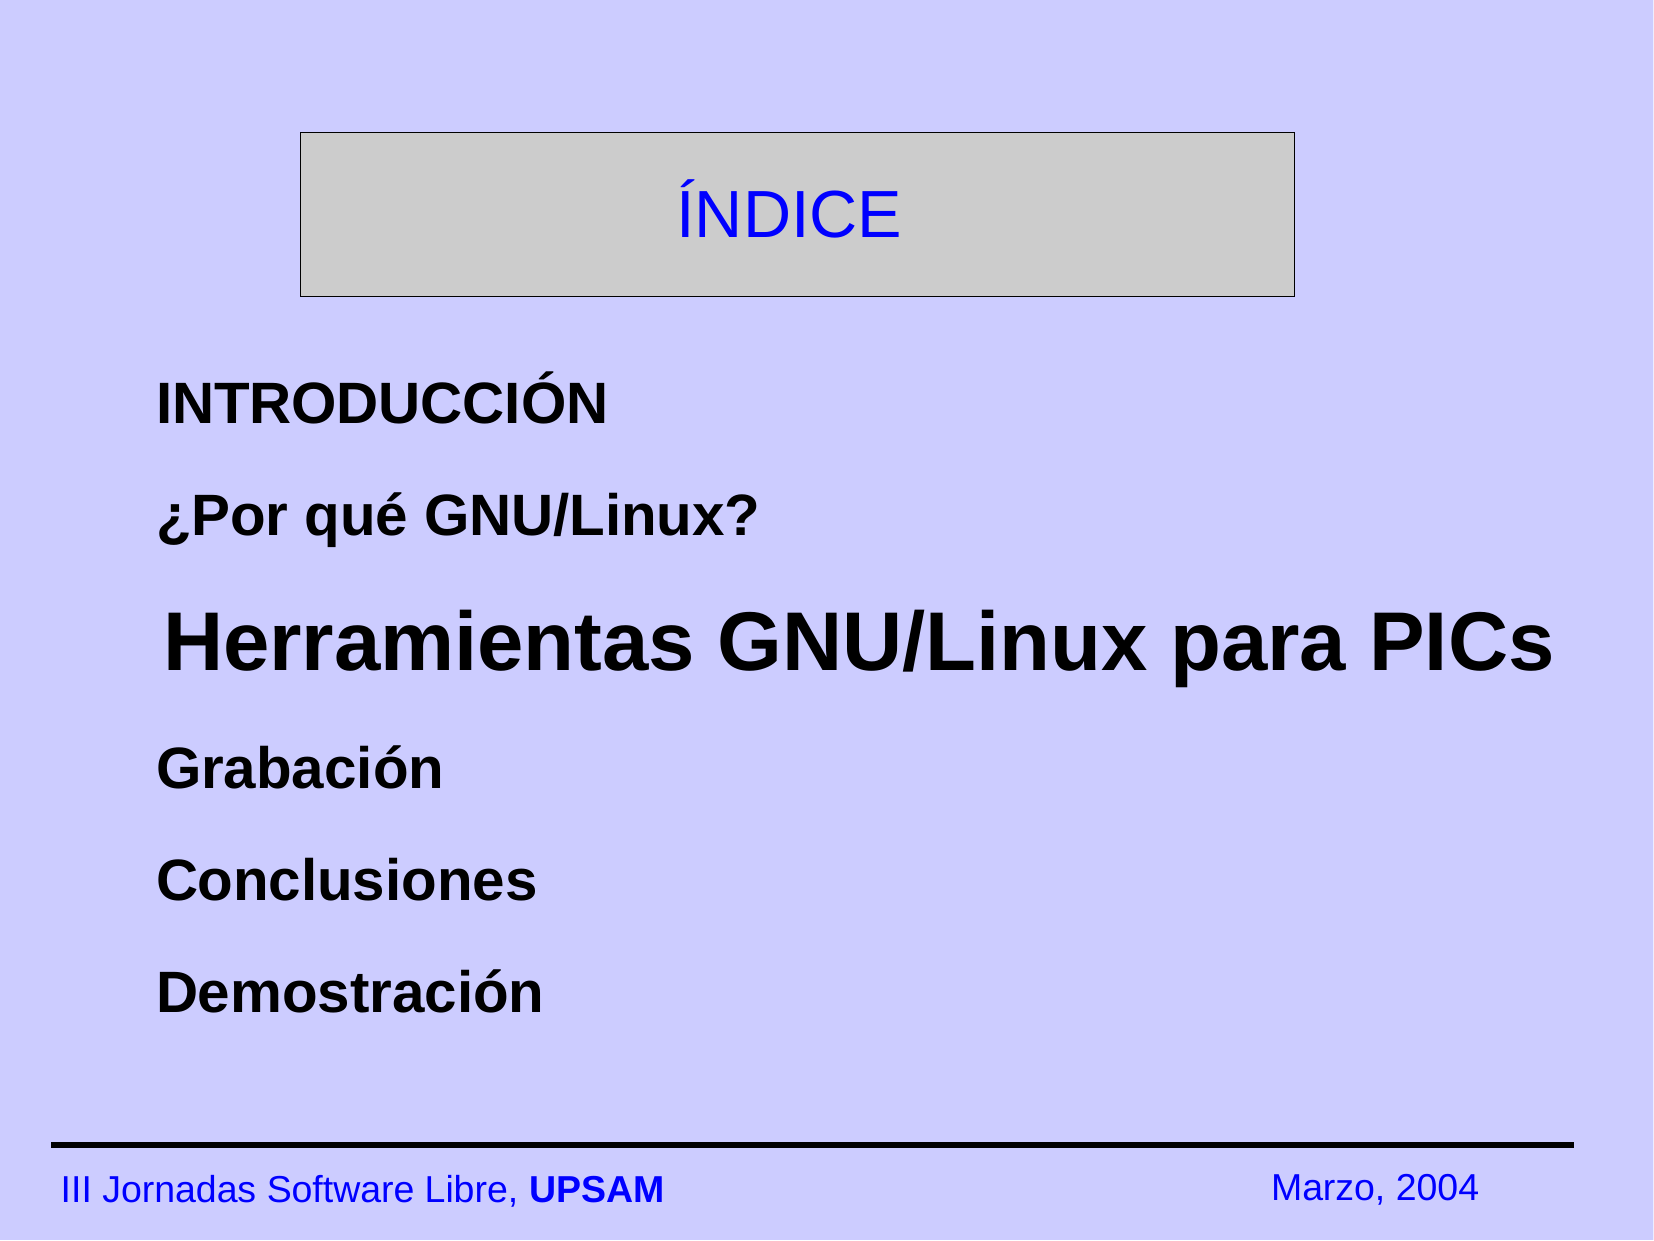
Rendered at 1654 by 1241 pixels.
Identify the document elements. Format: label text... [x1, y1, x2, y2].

text_box ÍNDICE [676, 177, 905, 261]
text_box [300, 132, 1295, 297]
text_box Marzo, 2004 [1271, 1166, 1567, 1213]
text_box III Jornadas Software Libre, UPSAM [60, 1168, 732, 1218]
text_box INTRODUCCIÓN ¿Por qué GNU/Linux? Herramientas GNU/Linux para PICs Grabación Conclusiones Demostración [139, 370, 1654, 1091]
